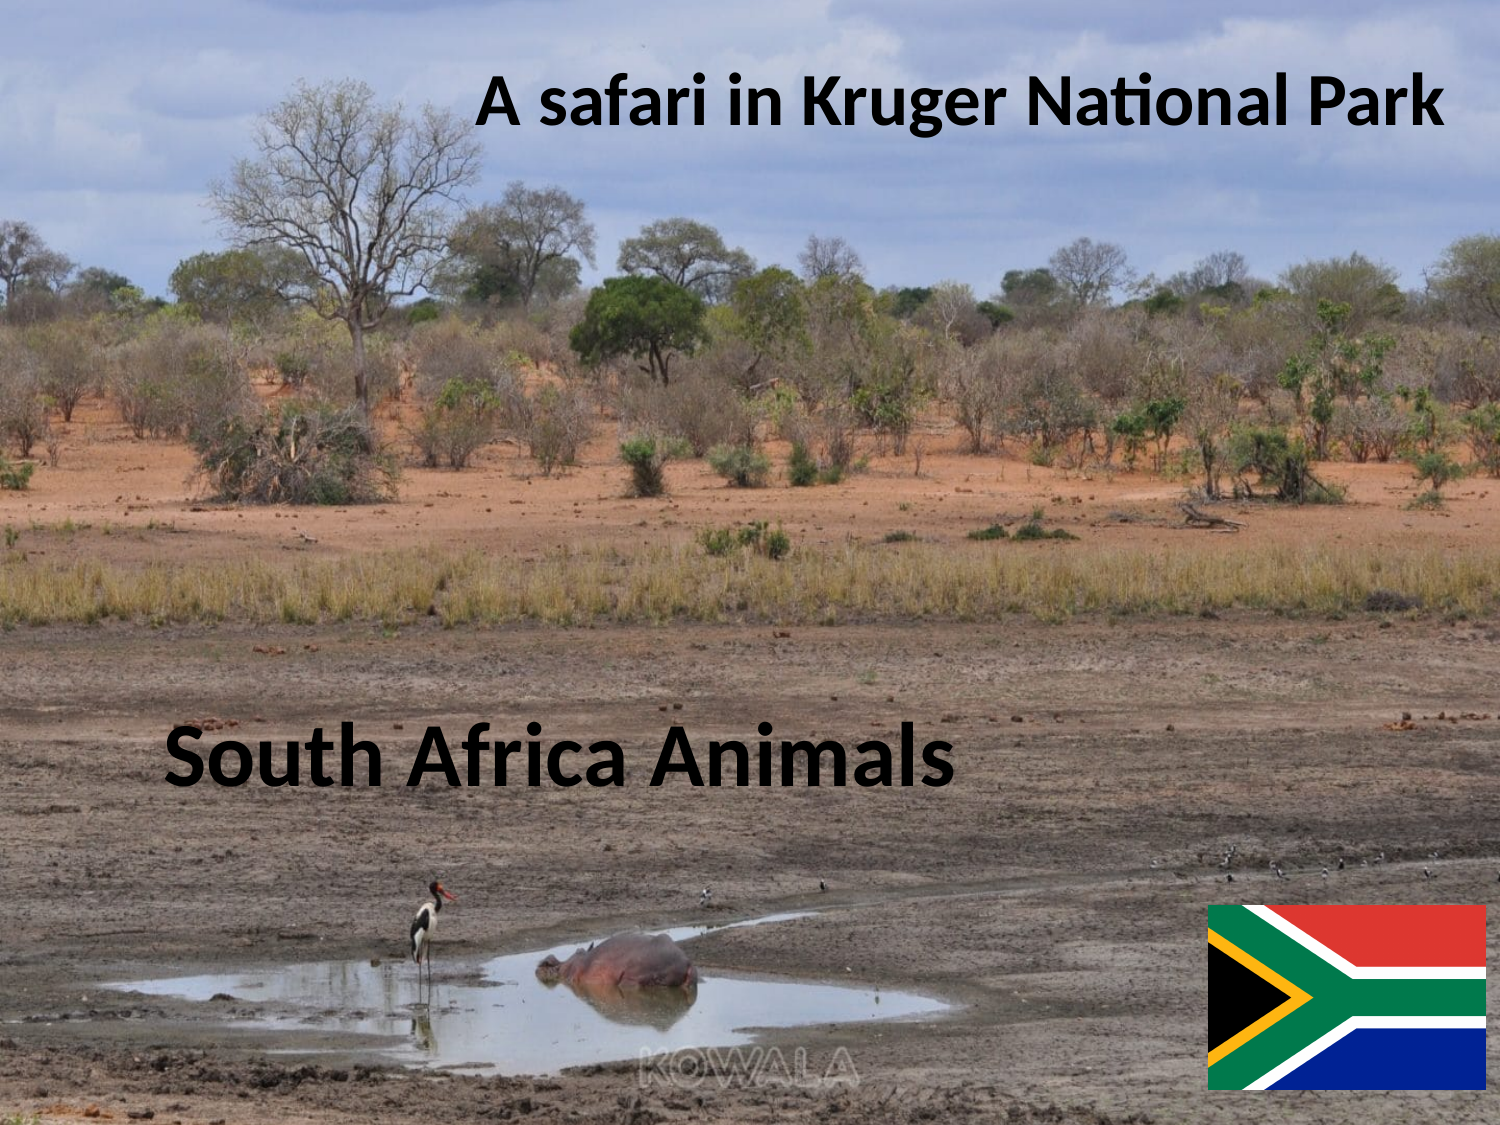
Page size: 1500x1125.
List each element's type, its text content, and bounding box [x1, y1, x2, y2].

text_box A safari in Kruger National Park [460, 42, 1486, 148]
title South Africa Animals [148, 656, 1424, 843]
picture [0, 0, 1500, 1125]
